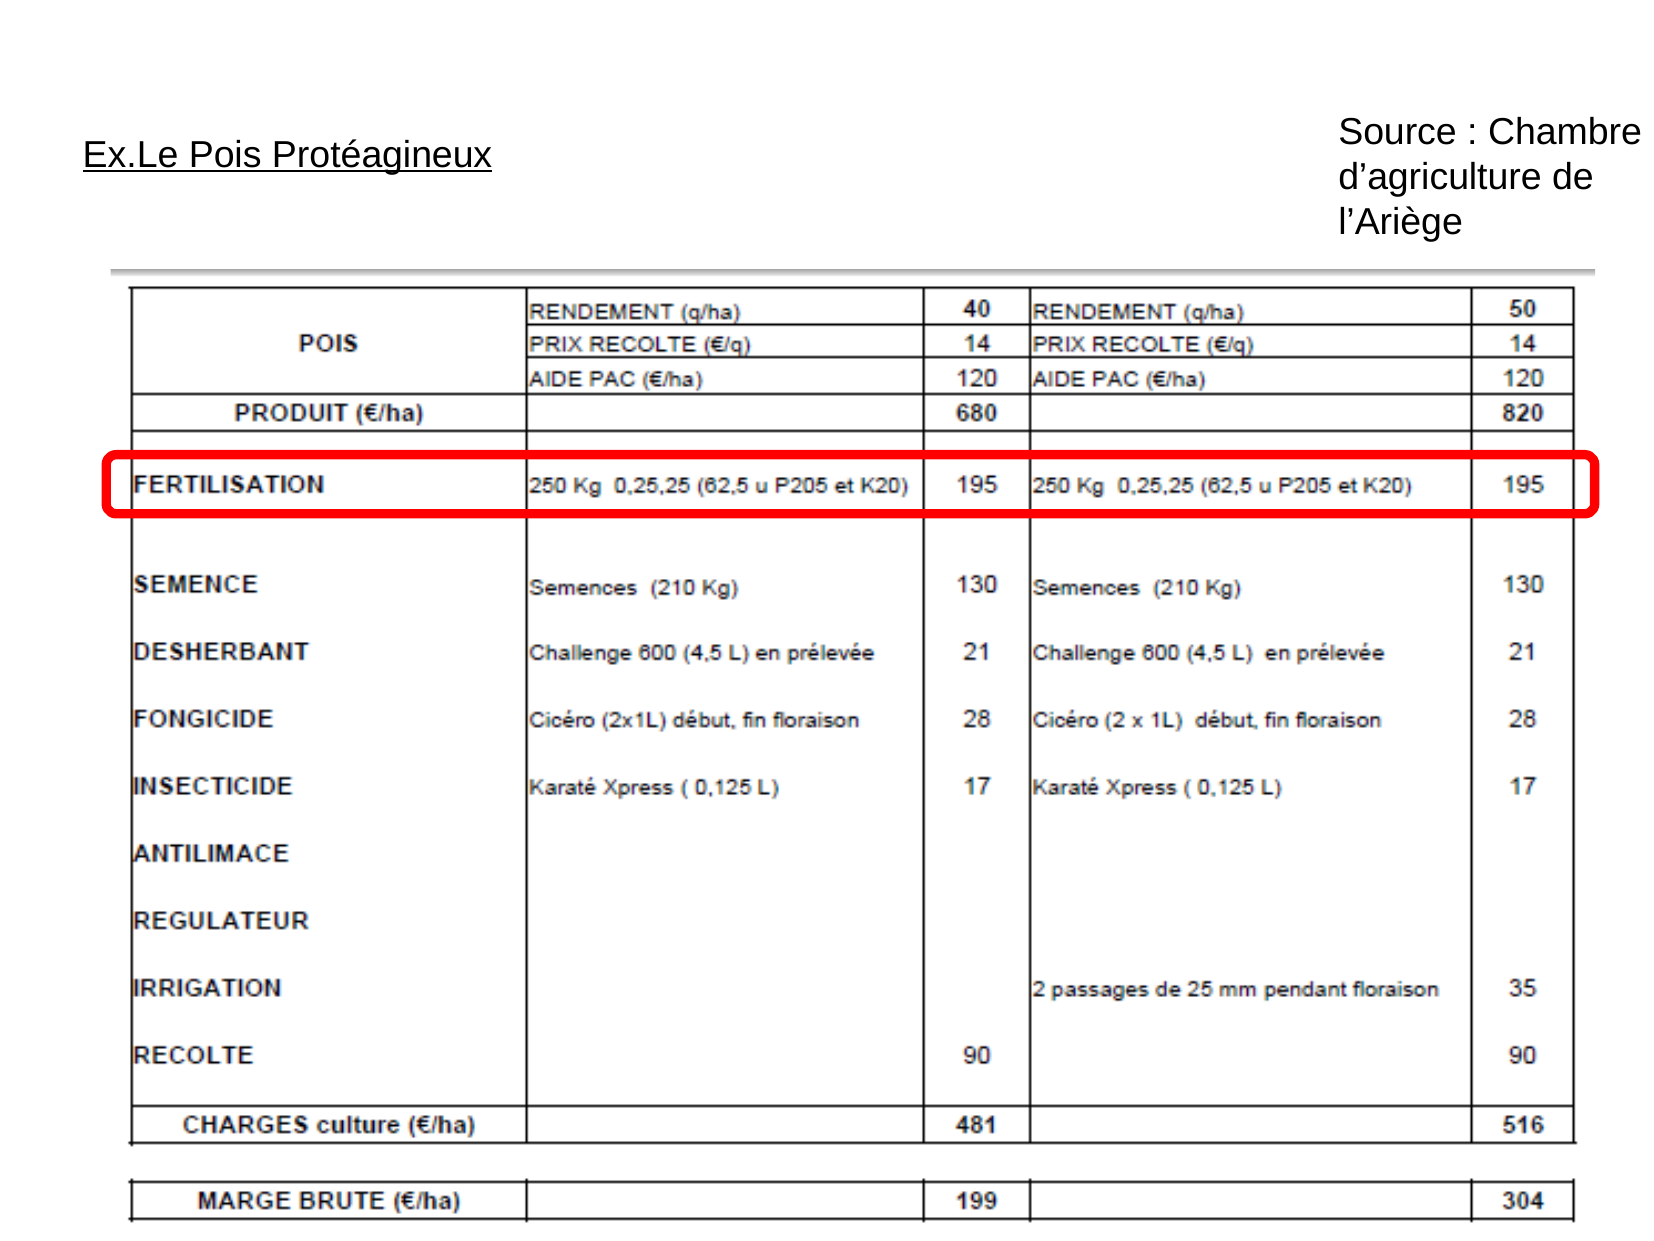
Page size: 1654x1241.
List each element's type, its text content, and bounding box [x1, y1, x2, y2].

picture [111, 460, 1589, 509]
picture [110, 514, 1596, 1224]
text_box Source : Chambre d’agriculture de l’Ariège [1321, 99, 1654, 251]
title Ex.Le Pois Protéagineux [82, 49, 1571, 257]
picture [110, 269, 1596, 454]
